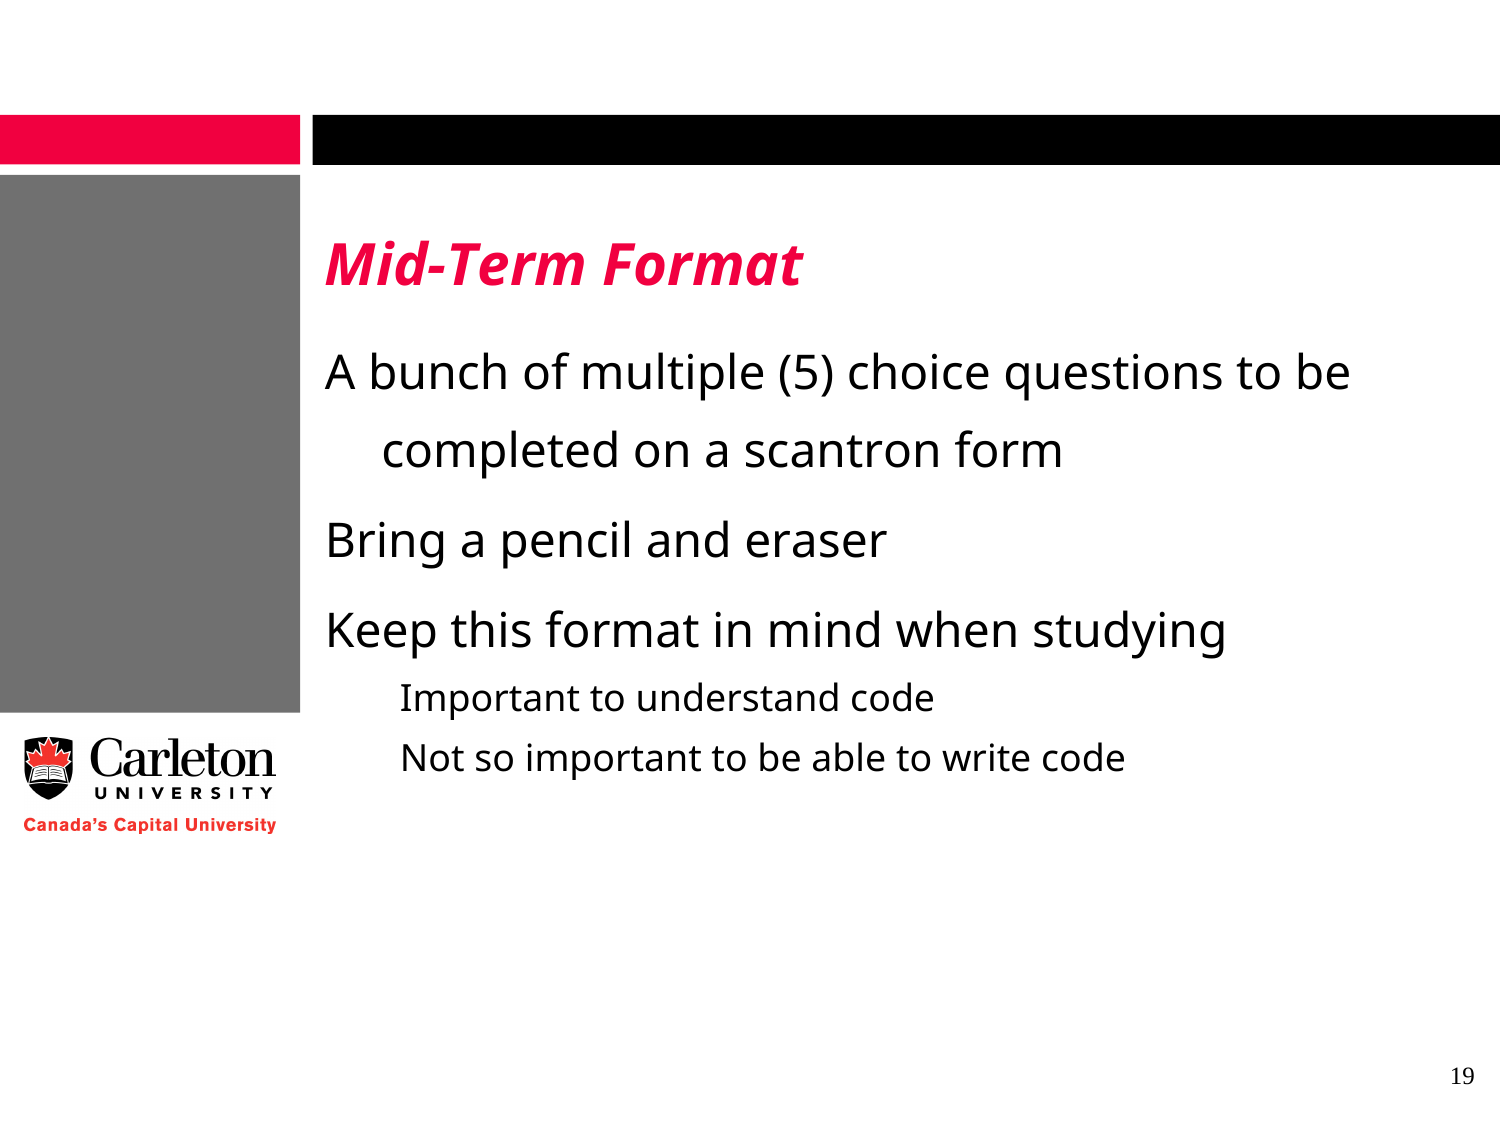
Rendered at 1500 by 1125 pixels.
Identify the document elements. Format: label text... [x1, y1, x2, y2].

list A bunch of multiple (5) choice questions to be completed on a scantron form Bring a pencil and eraser Keep this format in mind when studying Important to understand code Not so important to be able to write code [324, 324, 1450, 1036]
picture [24, 737, 276, 834]
title Mid-Term Format [324, 194, 1450, 324]
